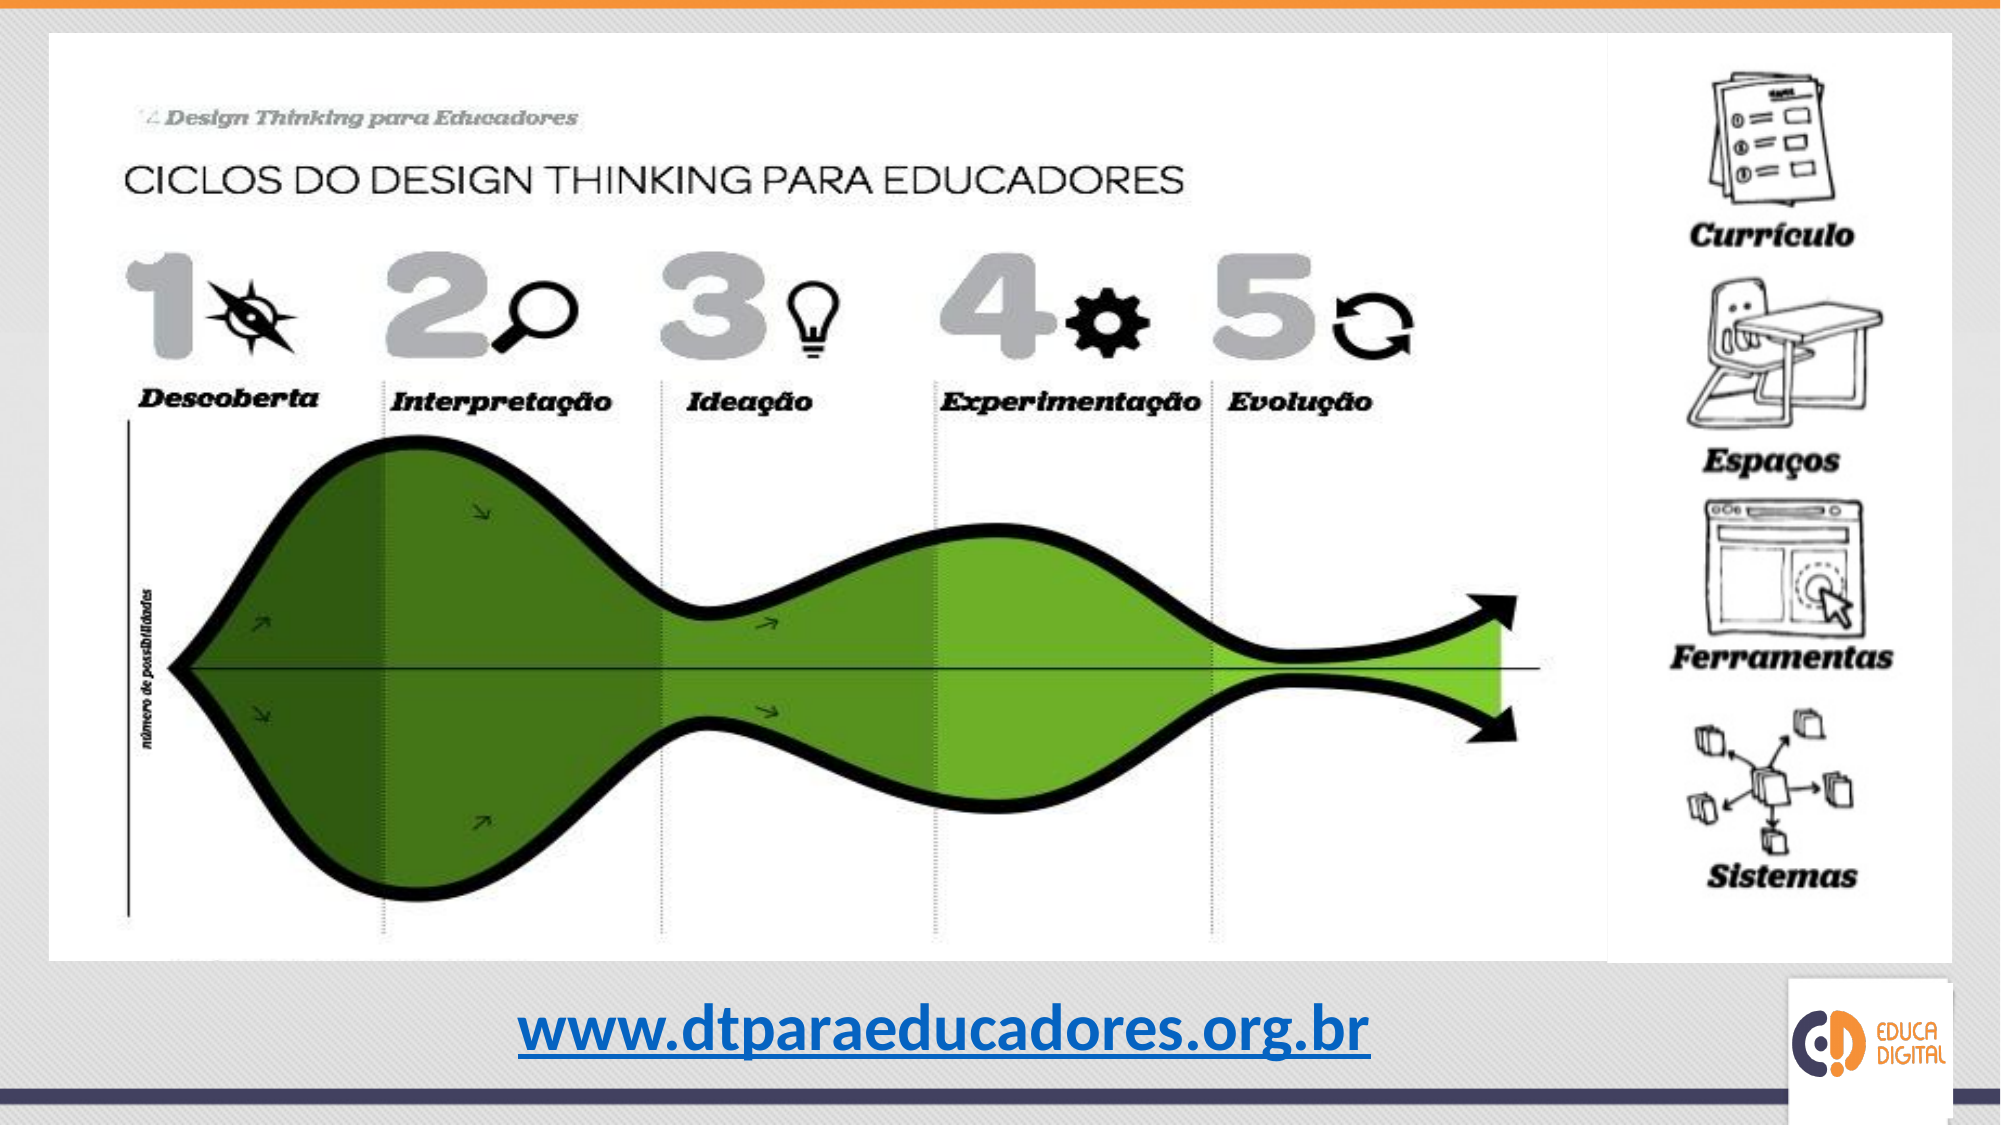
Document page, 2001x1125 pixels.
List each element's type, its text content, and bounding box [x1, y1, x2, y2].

picture [0, 0, 2001, 1125]
text_box www.dtparaeducadores.org.br [502, 975, 1766, 1072]
text_box [1792, 1115, 1954, 1119]
